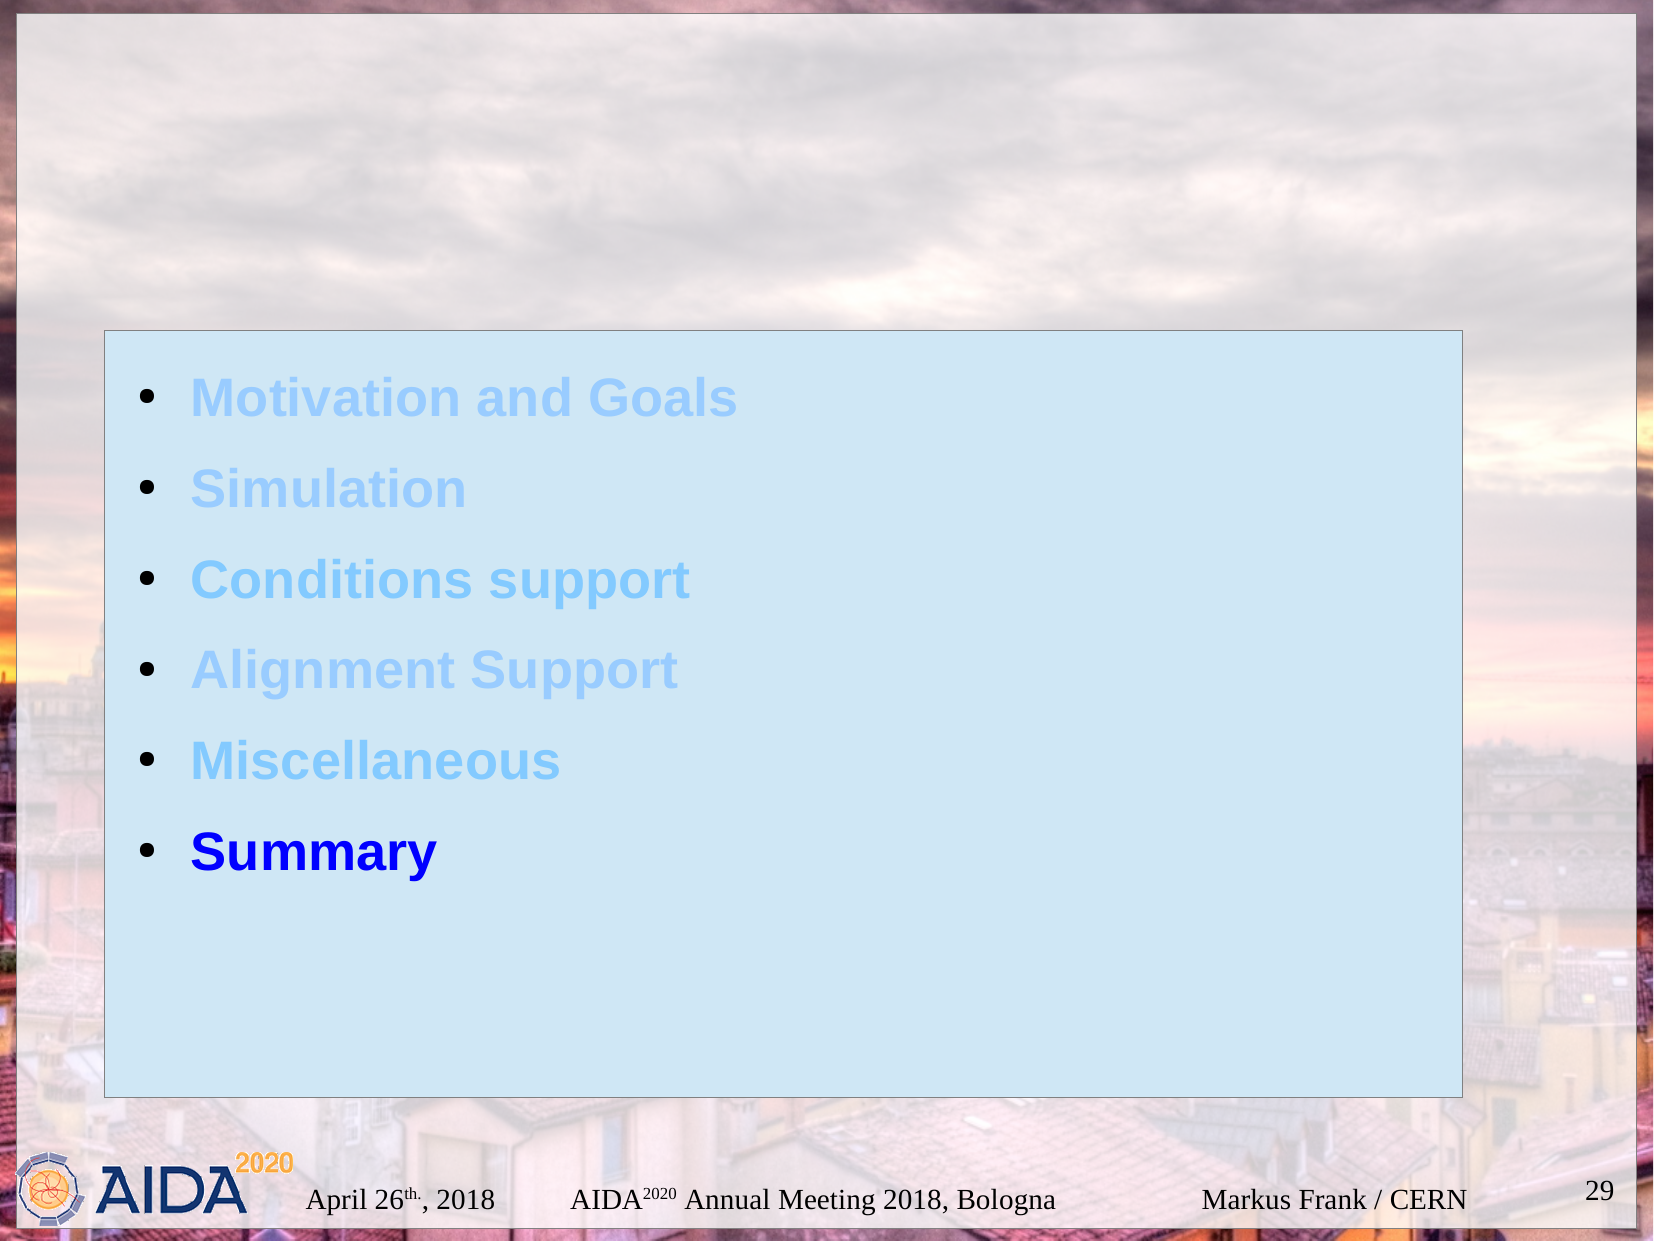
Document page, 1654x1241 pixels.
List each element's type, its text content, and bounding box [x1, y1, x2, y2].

text_box Motivation and Goals Simulation Conditions support Alignment Support Miscellaneous Summary [104, 330, 1463, 1098]
picture [0, 0, 1654, 1241]
